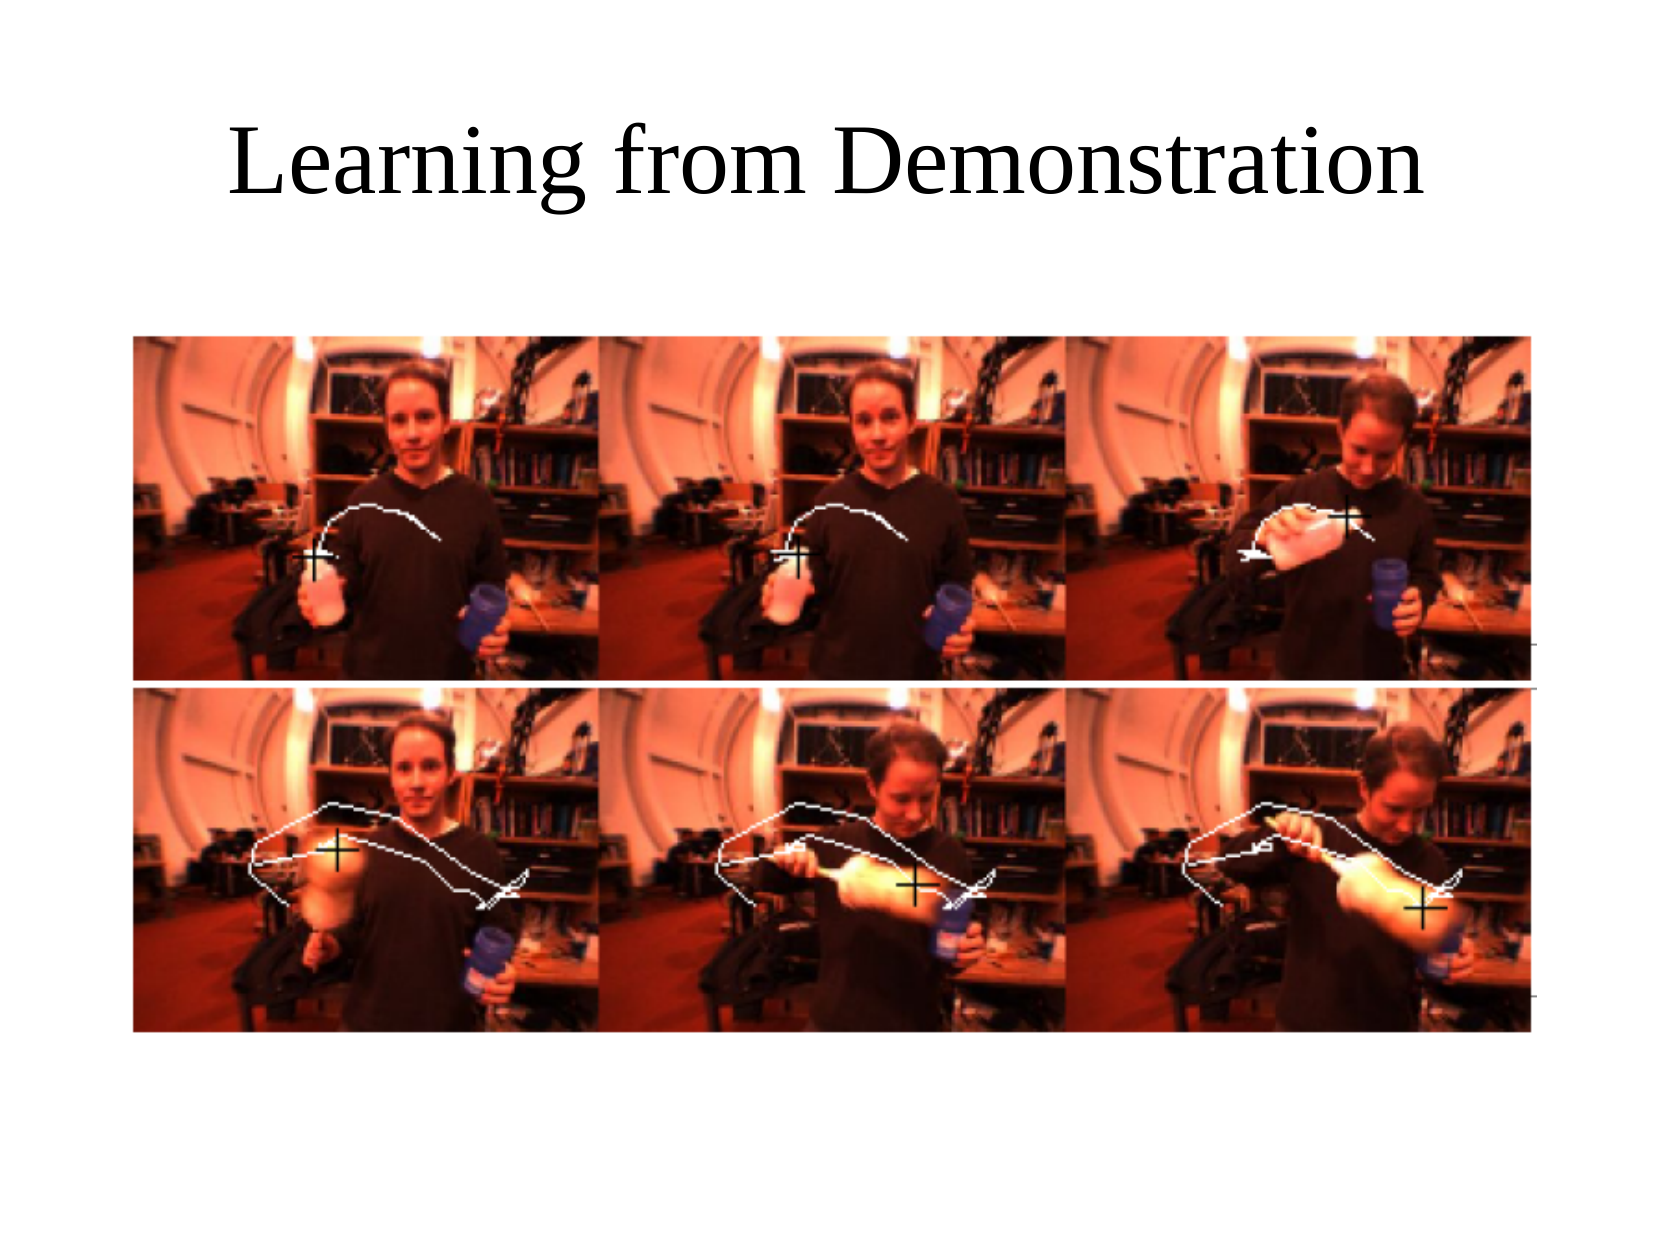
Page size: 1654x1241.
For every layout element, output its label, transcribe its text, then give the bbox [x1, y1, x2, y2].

title Learning from Demonstration [121, 56, 1534, 264]
picture [128, 333, 1537, 1041]
